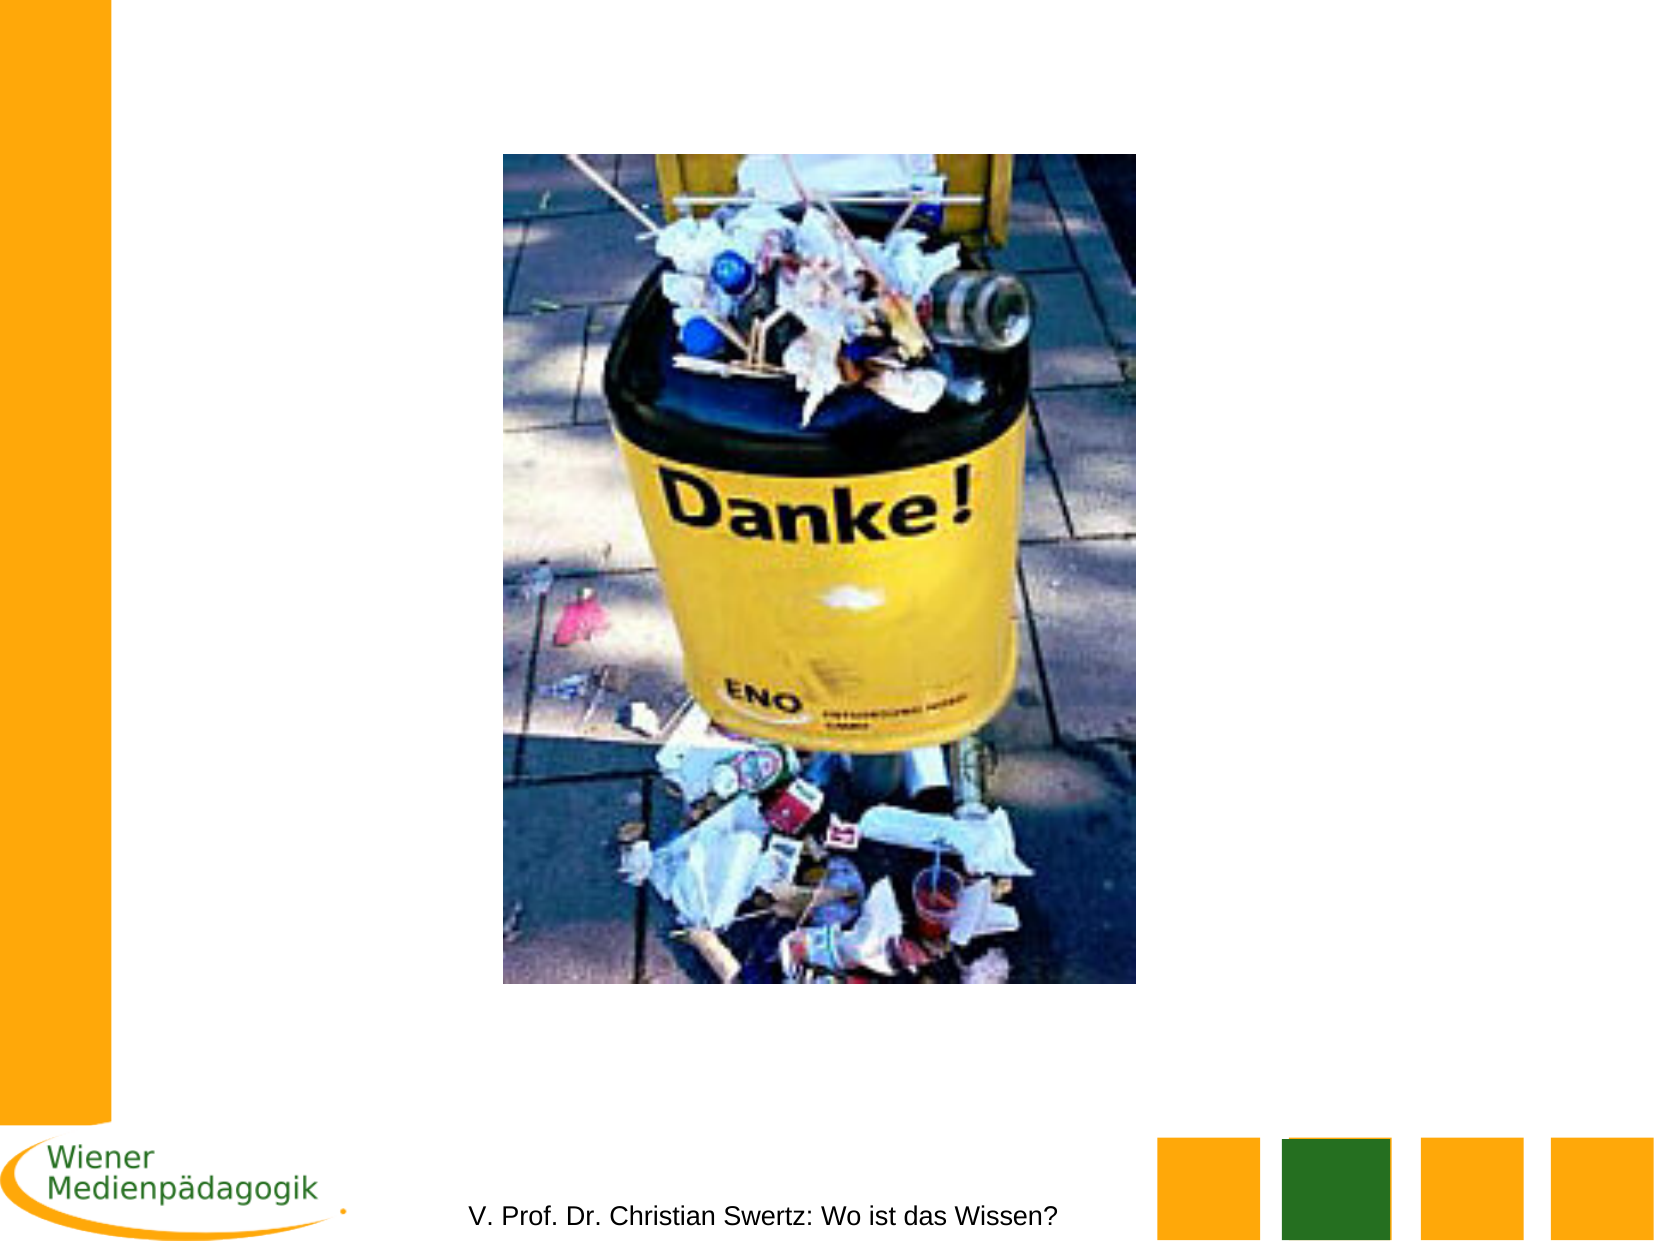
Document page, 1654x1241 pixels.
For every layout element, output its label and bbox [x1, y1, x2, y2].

text_box [1281, 1139, 1391, 1241]
picture [0, 1114, 398, 1241]
picture [503, 154, 1136, 984]
